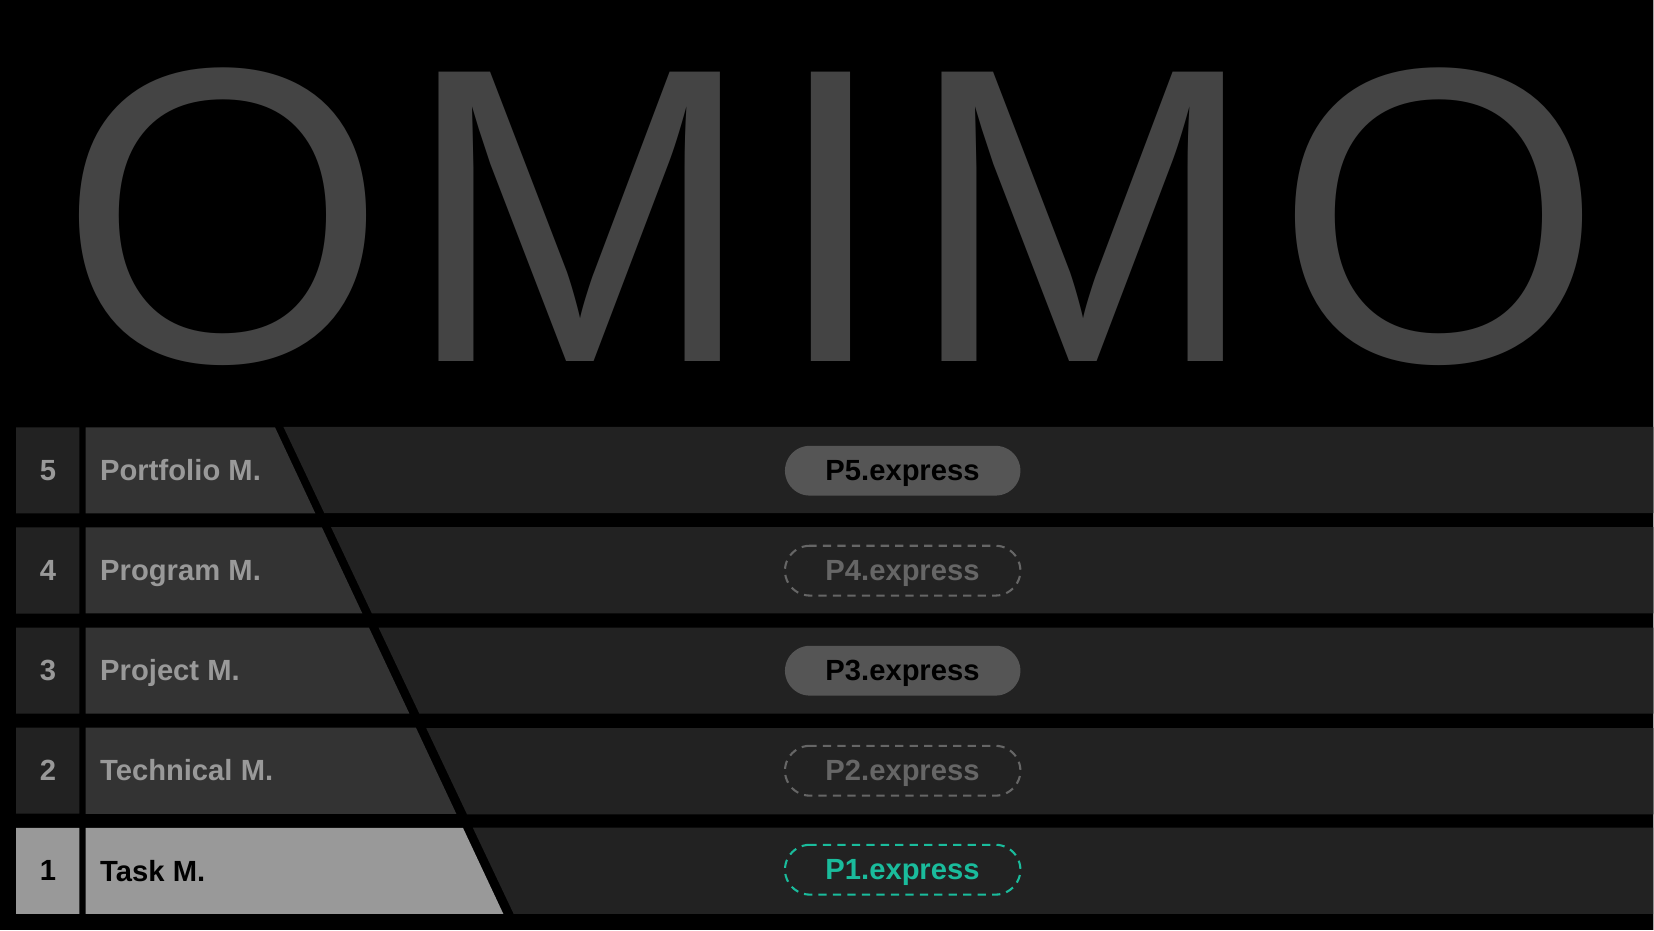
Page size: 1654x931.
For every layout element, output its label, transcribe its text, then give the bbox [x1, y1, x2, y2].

text_box 4 [16, 527, 80, 614]
text_box [298, 426, 1654, 514]
text_box P5.express [784, 458, 1021, 496]
text_box P1.express [784, 844, 1021, 895]
text_box OMIMO [44, 0, 1620, 458]
text_box [378, 627, 1654, 714]
text_box Task M. [85, 827, 504, 914]
text_box P4.express [784, 545, 1021, 596]
text_box [426, 728, 1654, 815]
text_box P2.express [784, 745, 1021, 796]
text_box 2 [16, 727, 80, 814]
text_box Technical M. [85, 727, 457, 814]
text_box 5 [16, 427, 80, 514]
text_box 1 [16, 827, 80, 914]
text_box Program M. [85, 527, 363, 614]
text_box 3 [16, 627, 80, 714]
text_box [331, 527, 1654, 614]
text_box P3.express [784, 645, 1021, 696]
text_box Portfolio M. [85, 458, 316, 514]
text_box [472, 827, 1654, 914]
text_box Project M. [85, 627, 410, 714]
